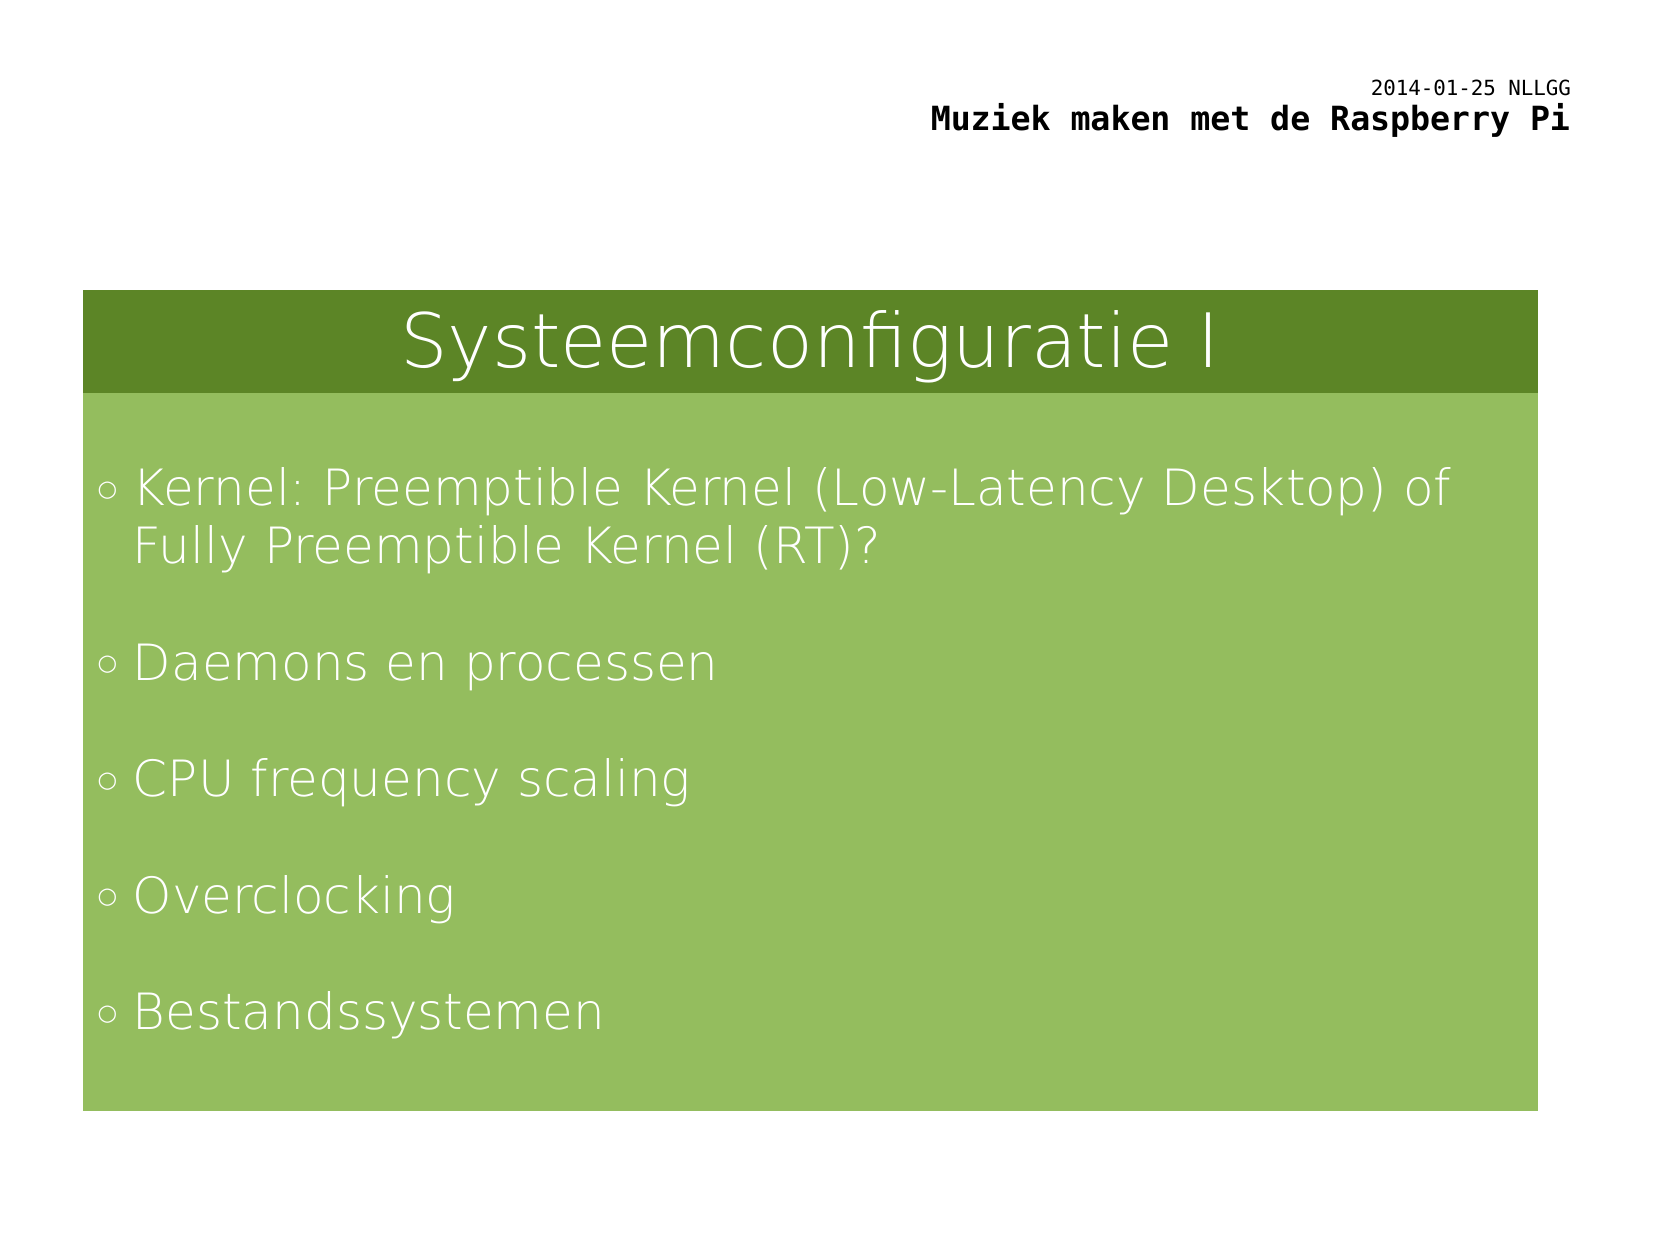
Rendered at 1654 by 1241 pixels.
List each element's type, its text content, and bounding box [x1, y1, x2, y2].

table_cell Kernel: Preemptible Kernel (Low-Latency Desktop) of Fully Preemptible Kernel (RT)? Daemons en processen CPU frequency scaling Overclocking Bestandssystemen [83, 393, 1538, 1111]
title 2014-01-25 NLLGG Muziek maken met de Raspberry Pi [82, 49, 1571, 166]
table_header Systeemconfiguratie I [83, 290, 1538, 393]
